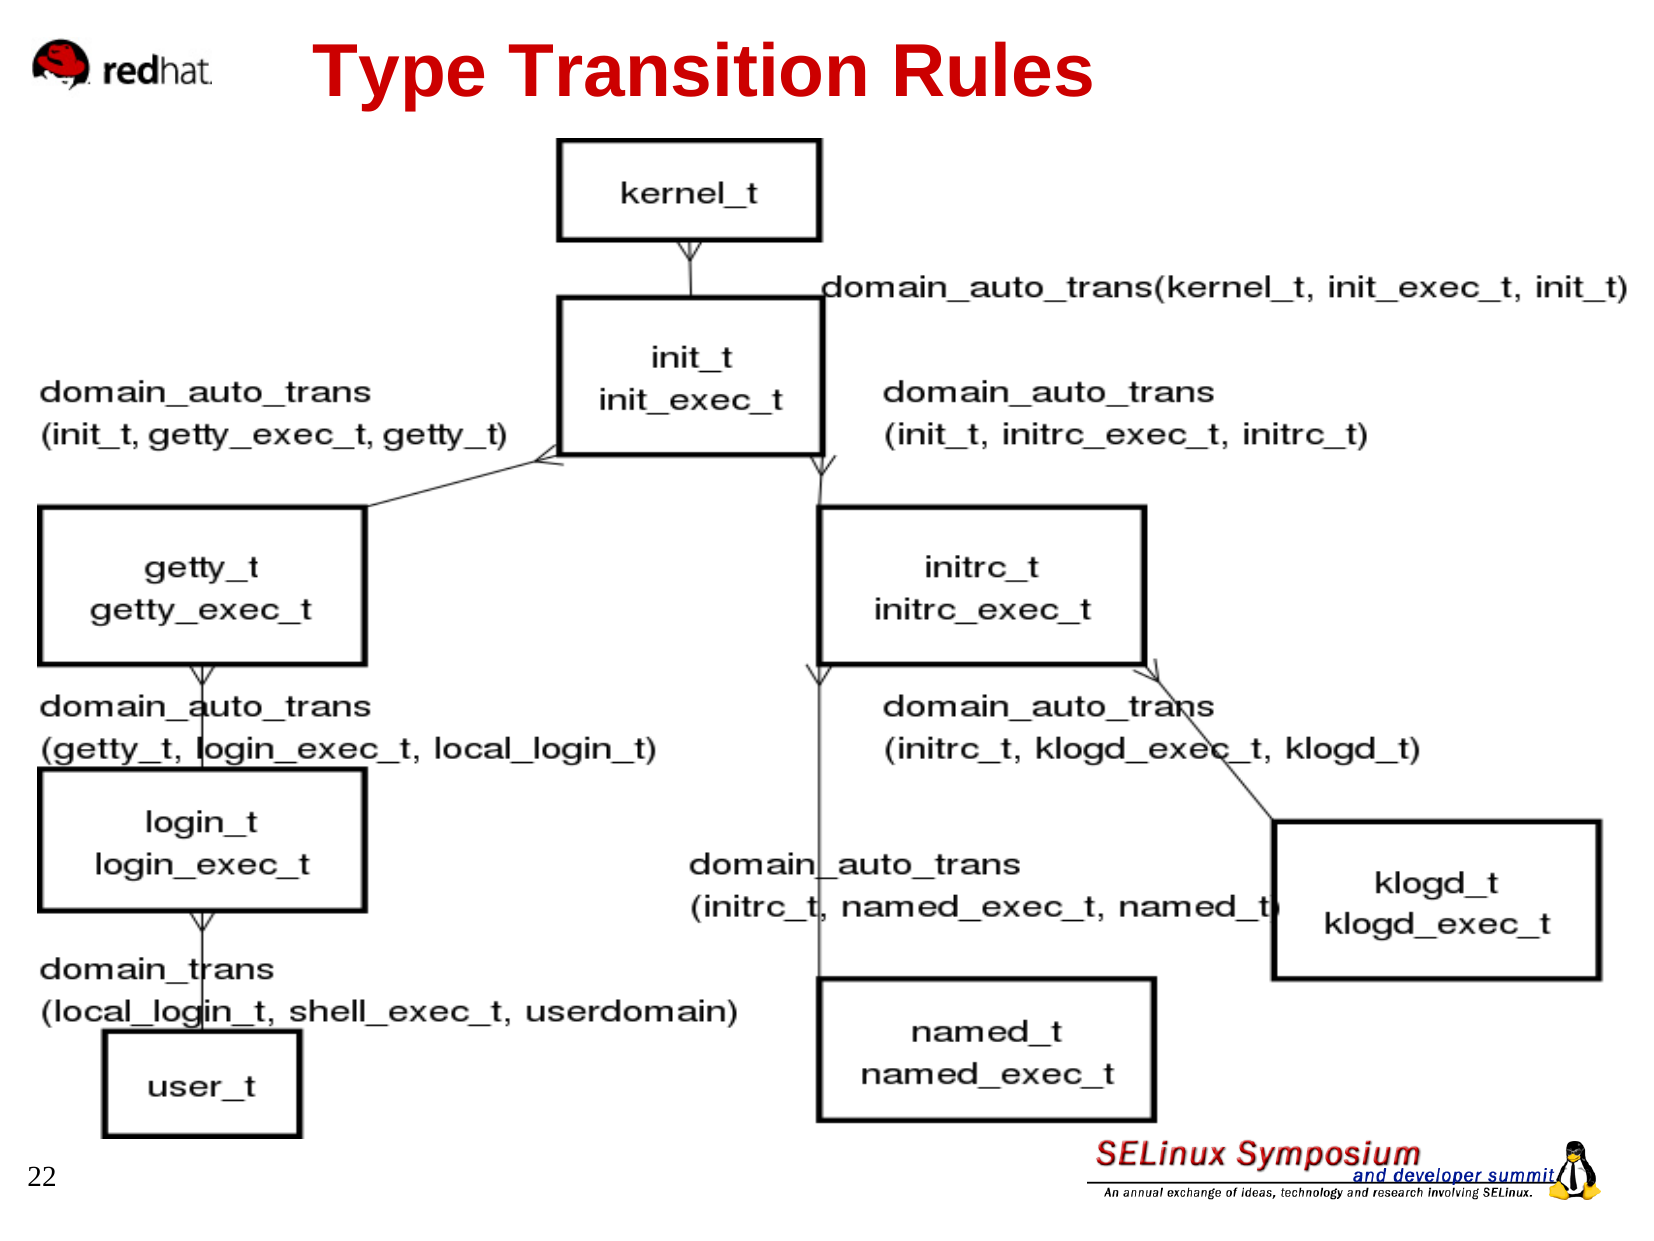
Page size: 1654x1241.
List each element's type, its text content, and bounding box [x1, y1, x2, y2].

picture [37, 138, 1652, 1200]
title Type Transition Rules [312, 0, 1654, 151]
picture [31, 37, 212, 98]
